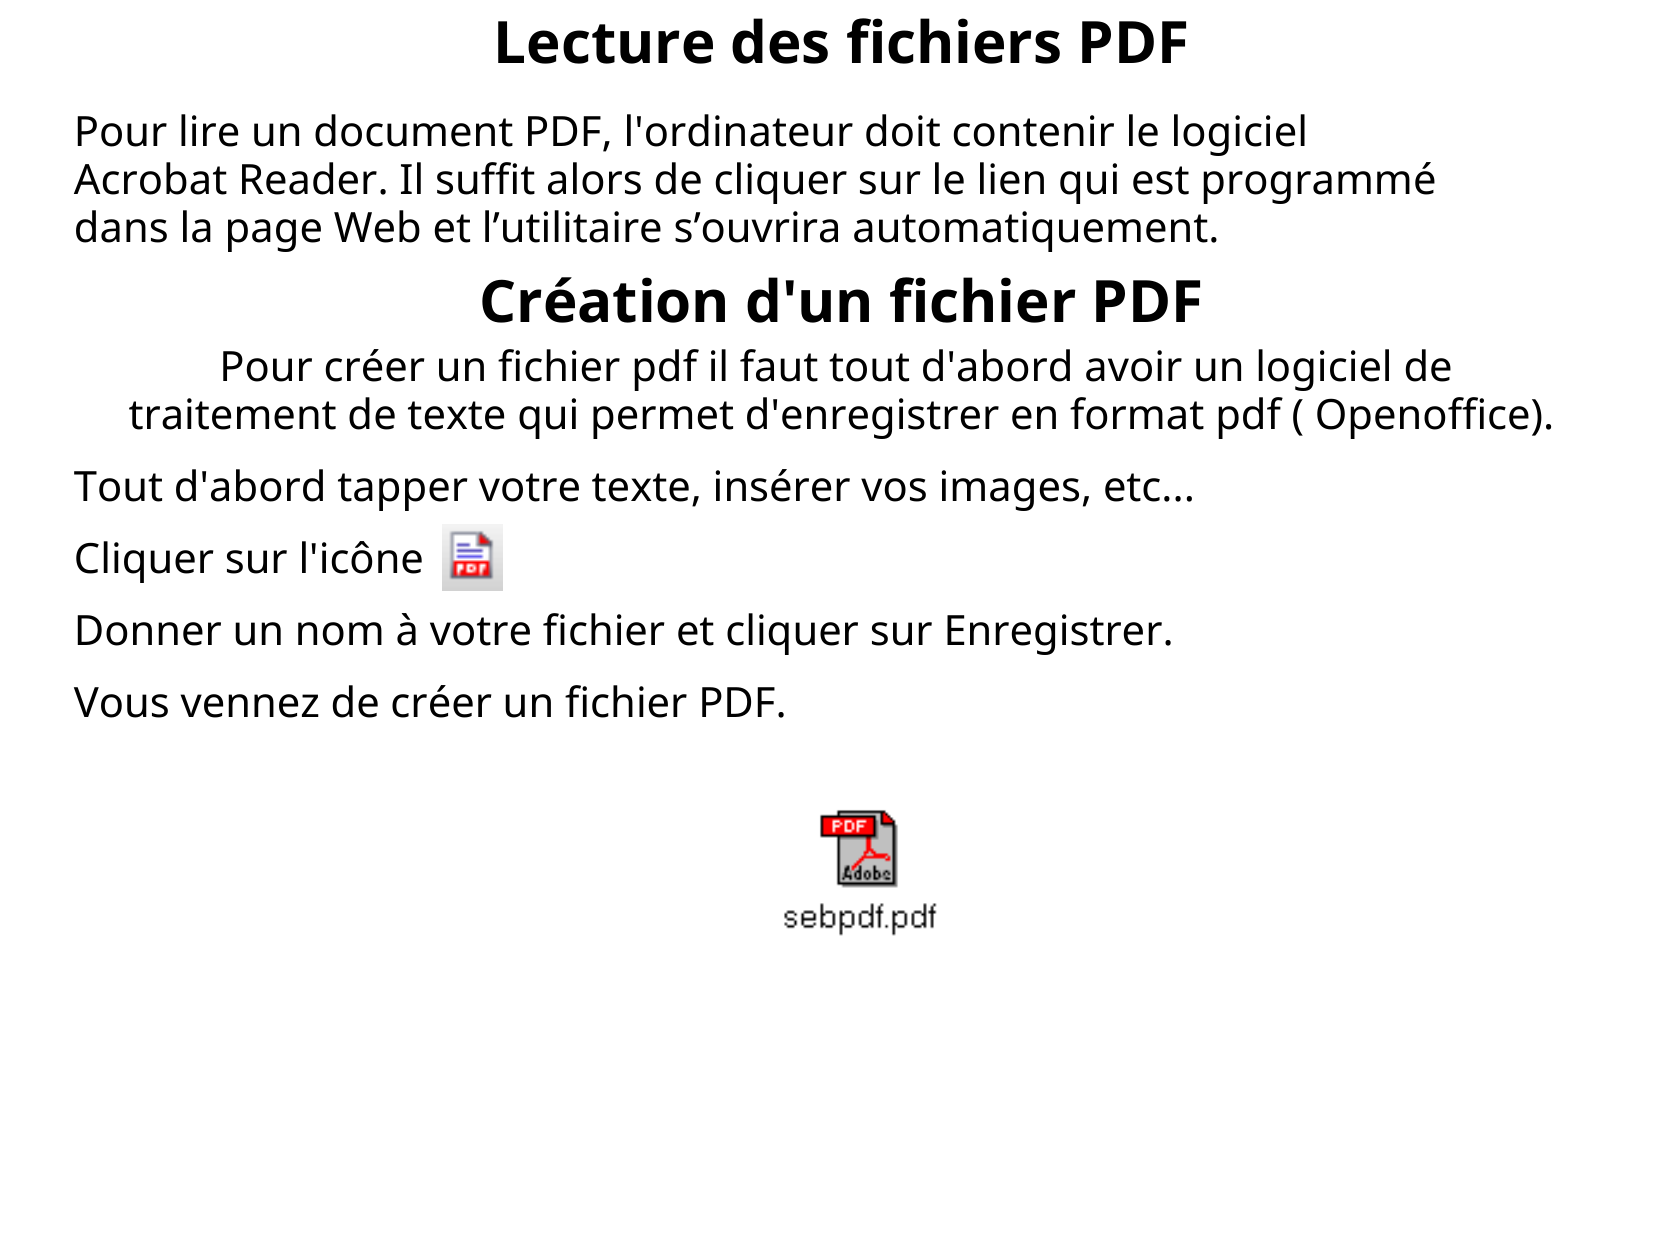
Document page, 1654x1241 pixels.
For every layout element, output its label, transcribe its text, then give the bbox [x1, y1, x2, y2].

picture [442, 524, 503, 591]
picture [771, 797, 946, 945]
text_box Lecture des fichiers PDF Pour lire un document PDF, l'ordinateur doit contenir le logiciel Acrobat Reader. Il suffit alors de cliquer sur le lien qui est programmé dans la page Web et l’utilitaire s’ouvrira automatiquement. Création d'un fichier PDF Pour créer un fichier pdf il faut tout d'abord avoir un logiciel de traitement de texte qui permet d'enregistrer en format pdf ( Openoffice). Tout d'abord tapper votre texte, insérer vos images, etc... Cliquer sur l'icône Donner un nom à votre fichier et cliquer sur Enregistrer. Vous vennez de créer un fichier PDF. [59, 29, 1625, 943]
